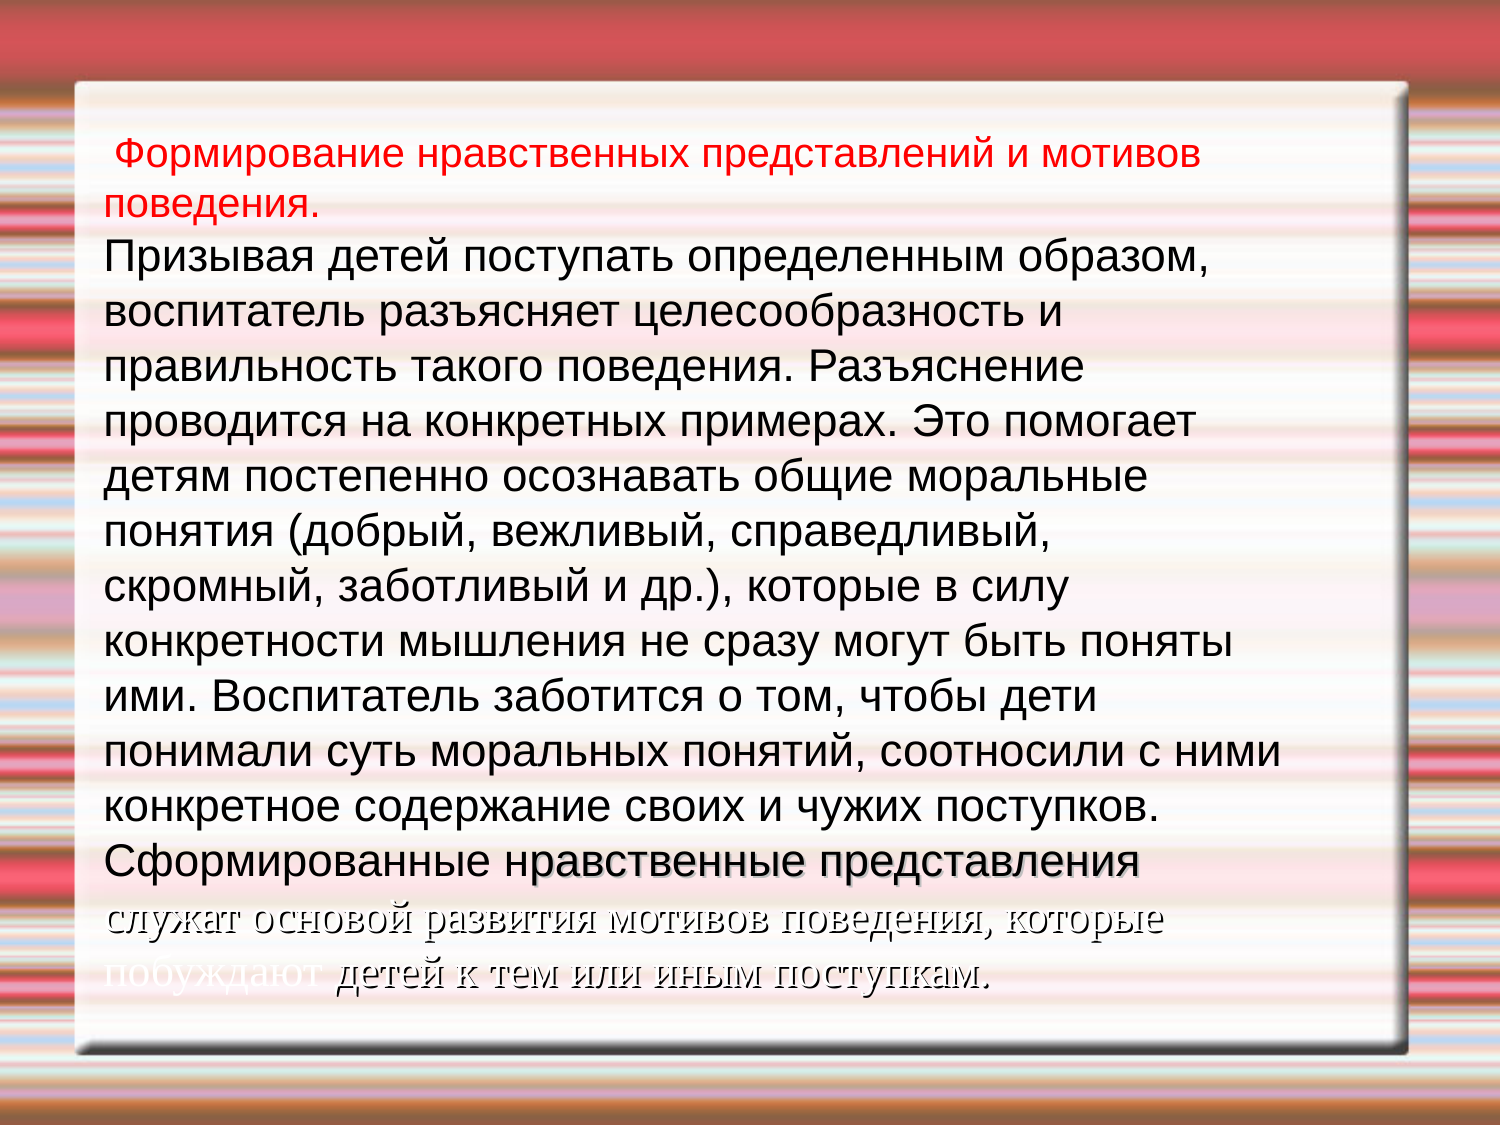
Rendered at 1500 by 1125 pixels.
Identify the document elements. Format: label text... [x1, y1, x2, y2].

text_box Формирование нравственных представлений и мотивов поведения. Призывая детей поступать определенным образом, воспитатель разъясняет целесообразность и правильность такого поведения. Разъяснение проводится на конкретных примерах. Это помогает детям постепенно осознавать общие моральные понятия (добрый, вежливый, справедливый, скромный, заботливый и др.), которые в силу конкретности мышления не сразу могут быть поняты ими. Воспитатель заботится о том, чтобы дети понимали суть моральных понятий, соотносили с ними конкретное содержание своих и чужих поступков. Сформированные нравственные представления служат основой развития мотивов поведения, которые побуждают детей к тем или иным поступкам. [88, 118, 1300, 1083]
